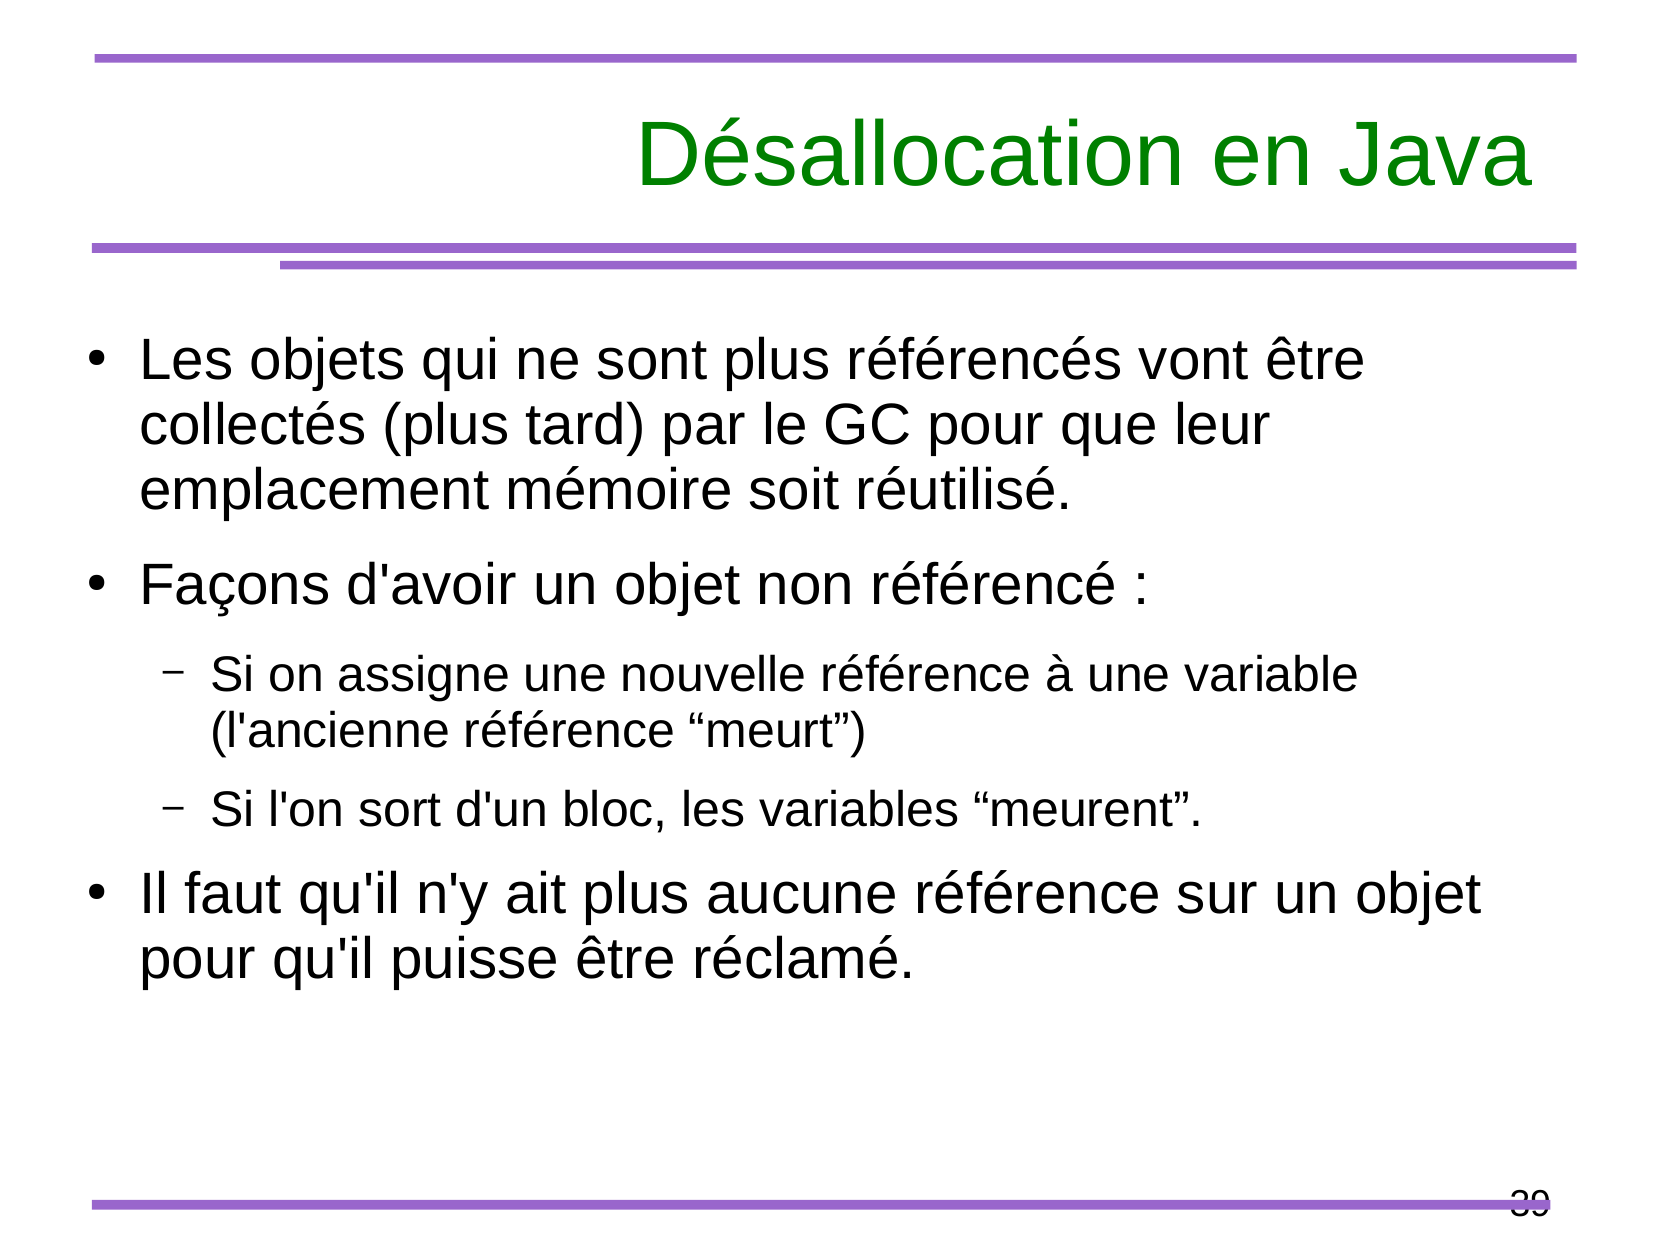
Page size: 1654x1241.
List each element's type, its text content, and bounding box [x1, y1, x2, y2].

list Les objets qui ne sont plus référencés vont être collectés (plus tard) par le GC pour que leur emplacement mémoire soit réutilisé. Façons d'avoir un objet non référencé : Si on assigne une nouvelle référence à une variable (l'ancienne référence “meurt”) Si l'on sort d'un bloc, les variables “meurent”. Il faut qu'il n'y ait plus aucune référence sur un objet pour qu'il puisse être réclamé. [68, 327, 1586, 1109]
title Désallocation en Java [121, 49, 1534, 257]
